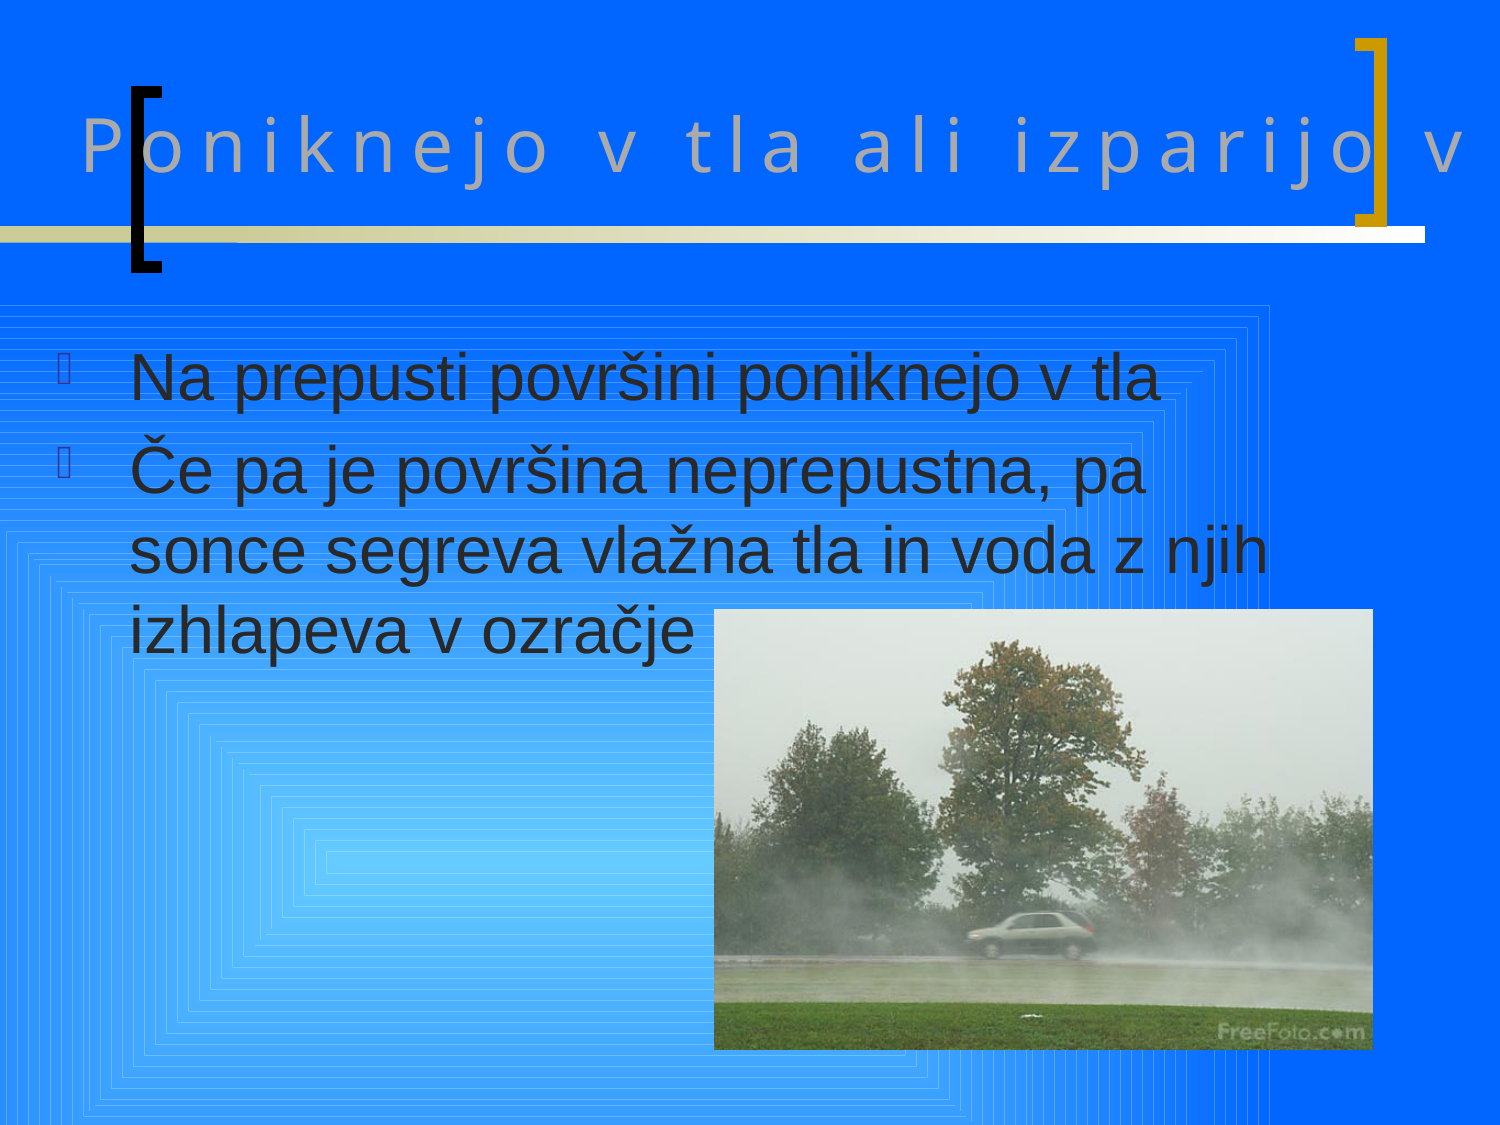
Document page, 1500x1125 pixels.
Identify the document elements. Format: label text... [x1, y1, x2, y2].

text_box Poniknejo v tla ali izparijo v ozračje [64, 90, 1424, 315]
picture [714, 609, 1373, 1050]
list Na prepusti površini poniknejo v tla Če pa je površina neprepustna, pa sonce segreva vlažna tla in voda z njih izhlapeva v ozračje [41, 326, 1298, 717]
